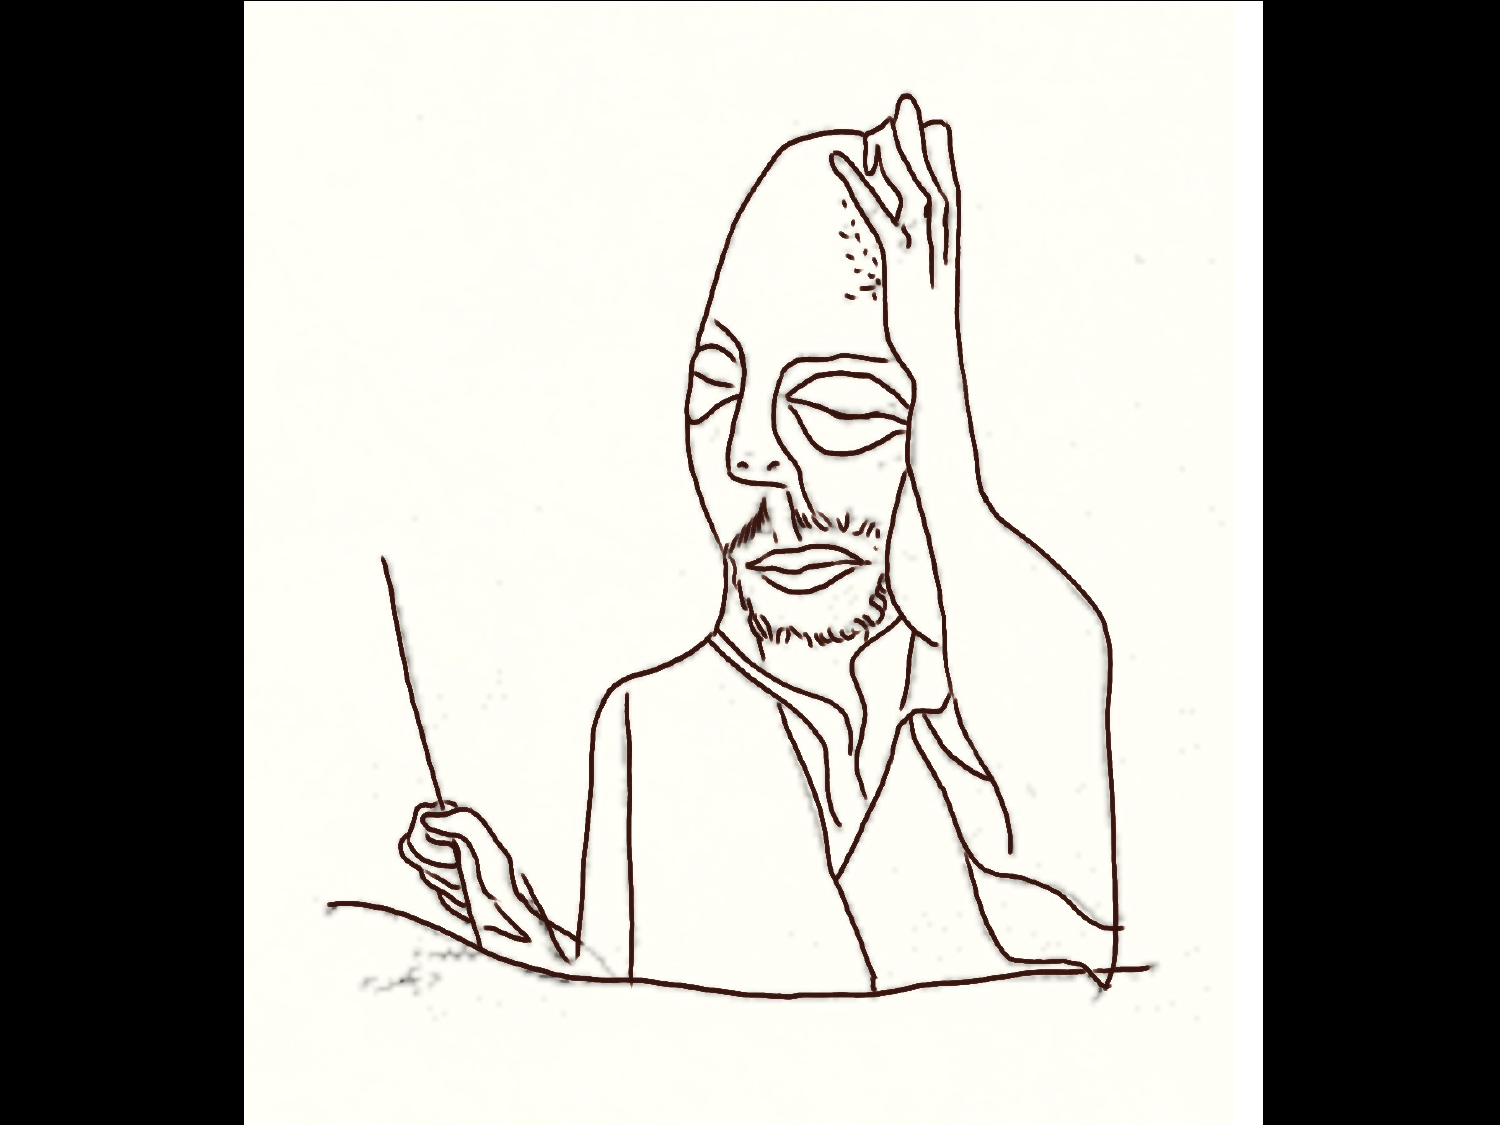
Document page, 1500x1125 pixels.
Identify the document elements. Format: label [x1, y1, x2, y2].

picture [244, 1, 1263, 1125]
